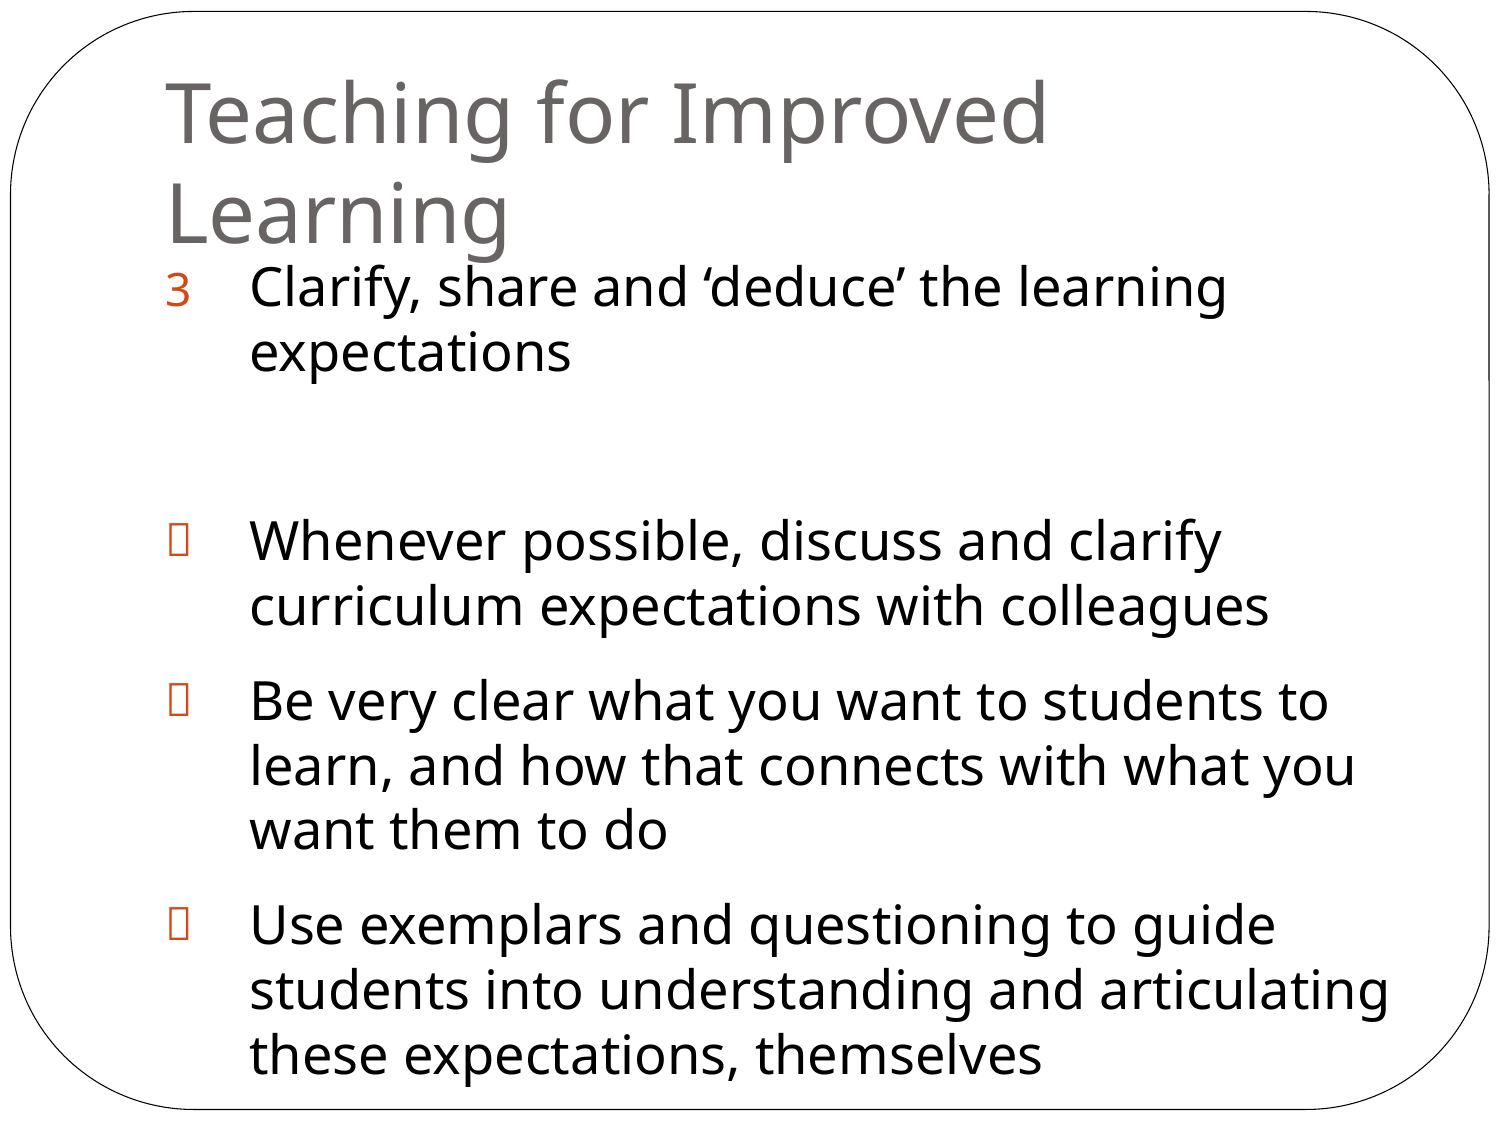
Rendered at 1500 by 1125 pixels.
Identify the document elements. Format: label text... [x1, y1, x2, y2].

list Clarify, share and ‘deduce’ the learning expectations Whenever possible, discuss and clarify curriculum expectations with colleagues Be very clear what you want to students to learn, and how that connects with what you want them to do Use exemplars and questioning to guide students into understanding and articulating these expectations, themselves [150, 237, 1425, 1125]
title Teaching for Improved Learning [150, 45, 1425, 233]
